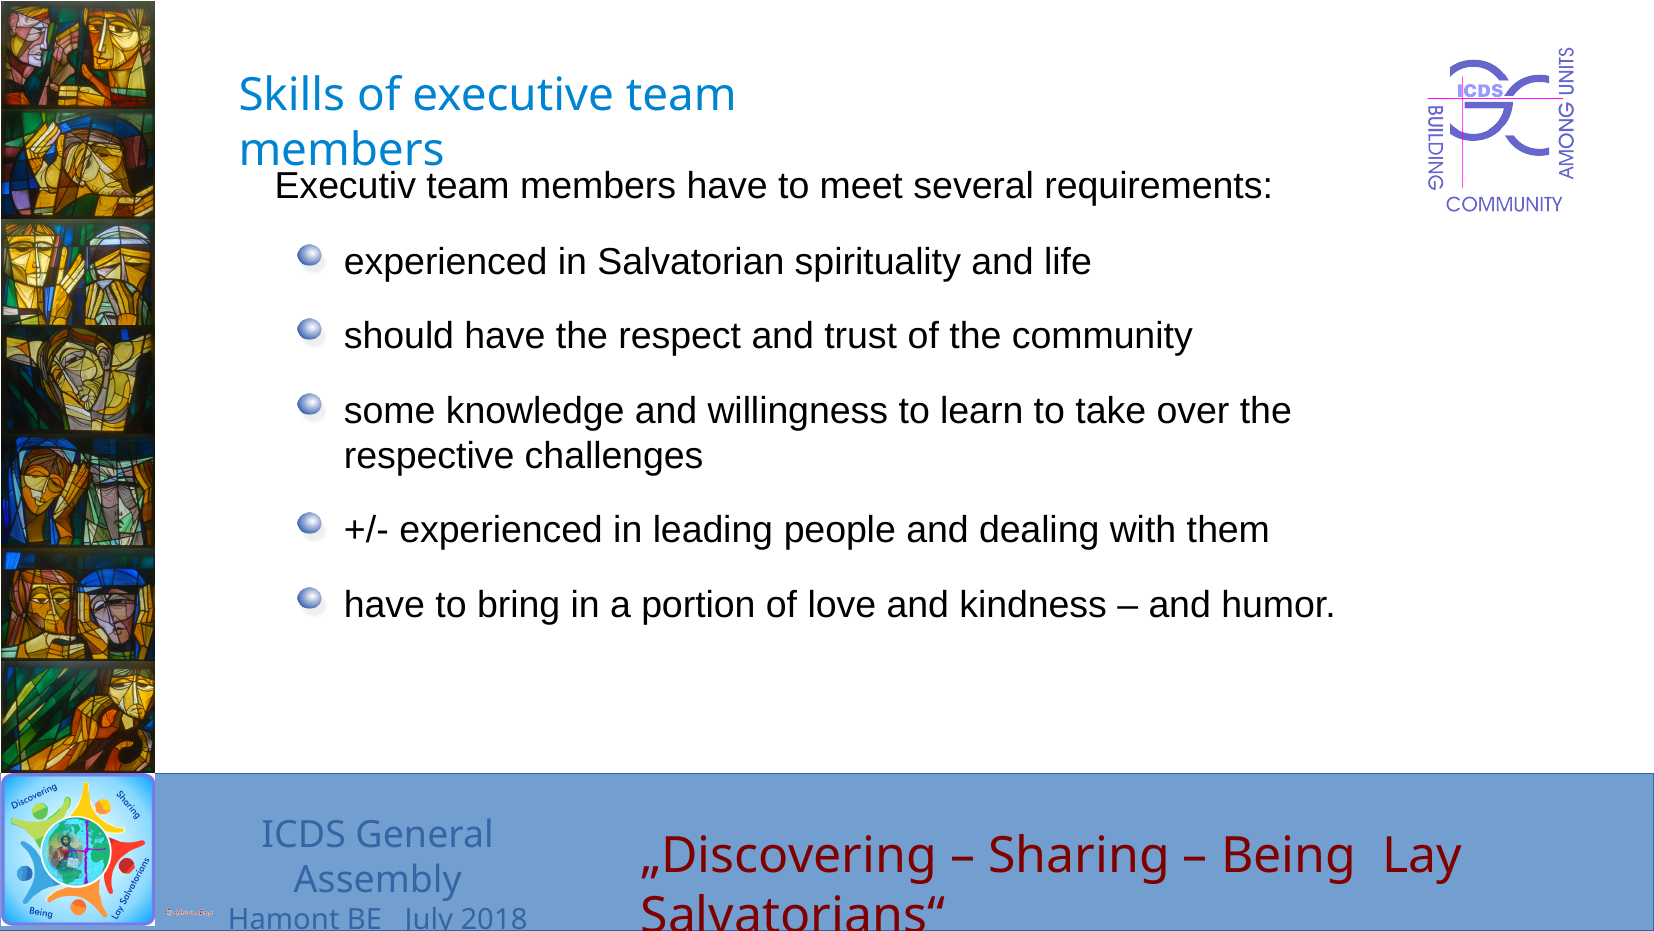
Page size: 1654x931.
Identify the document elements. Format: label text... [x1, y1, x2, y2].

picture [1425, 47, 1583, 212]
picture [297, 512, 328, 543]
picture [297, 587, 328, 618]
picture [297, 318, 328, 349]
text_box „Discovering – Sharing – Being Lay Salvatorians“ [625, 814, 1607, 892]
text_box Skills of executive team members [223, 56, 916, 129]
text_box Executiv team members have to meet several requirements: [259, 153, 1289, 211]
picture [166, 909, 213, 917]
text_box experienced in Salvatorian spirituality and life should have the respect and trust of the community some knowledge and willingness to learn to take over the respective challenges +/- experienced in leading people and dealing with them have to bring in a portion of love and kindness – and humor. [282, 229, 1524, 615]
picture [297, 244, 328, 275]
picture [297, 393, 328, 424]
